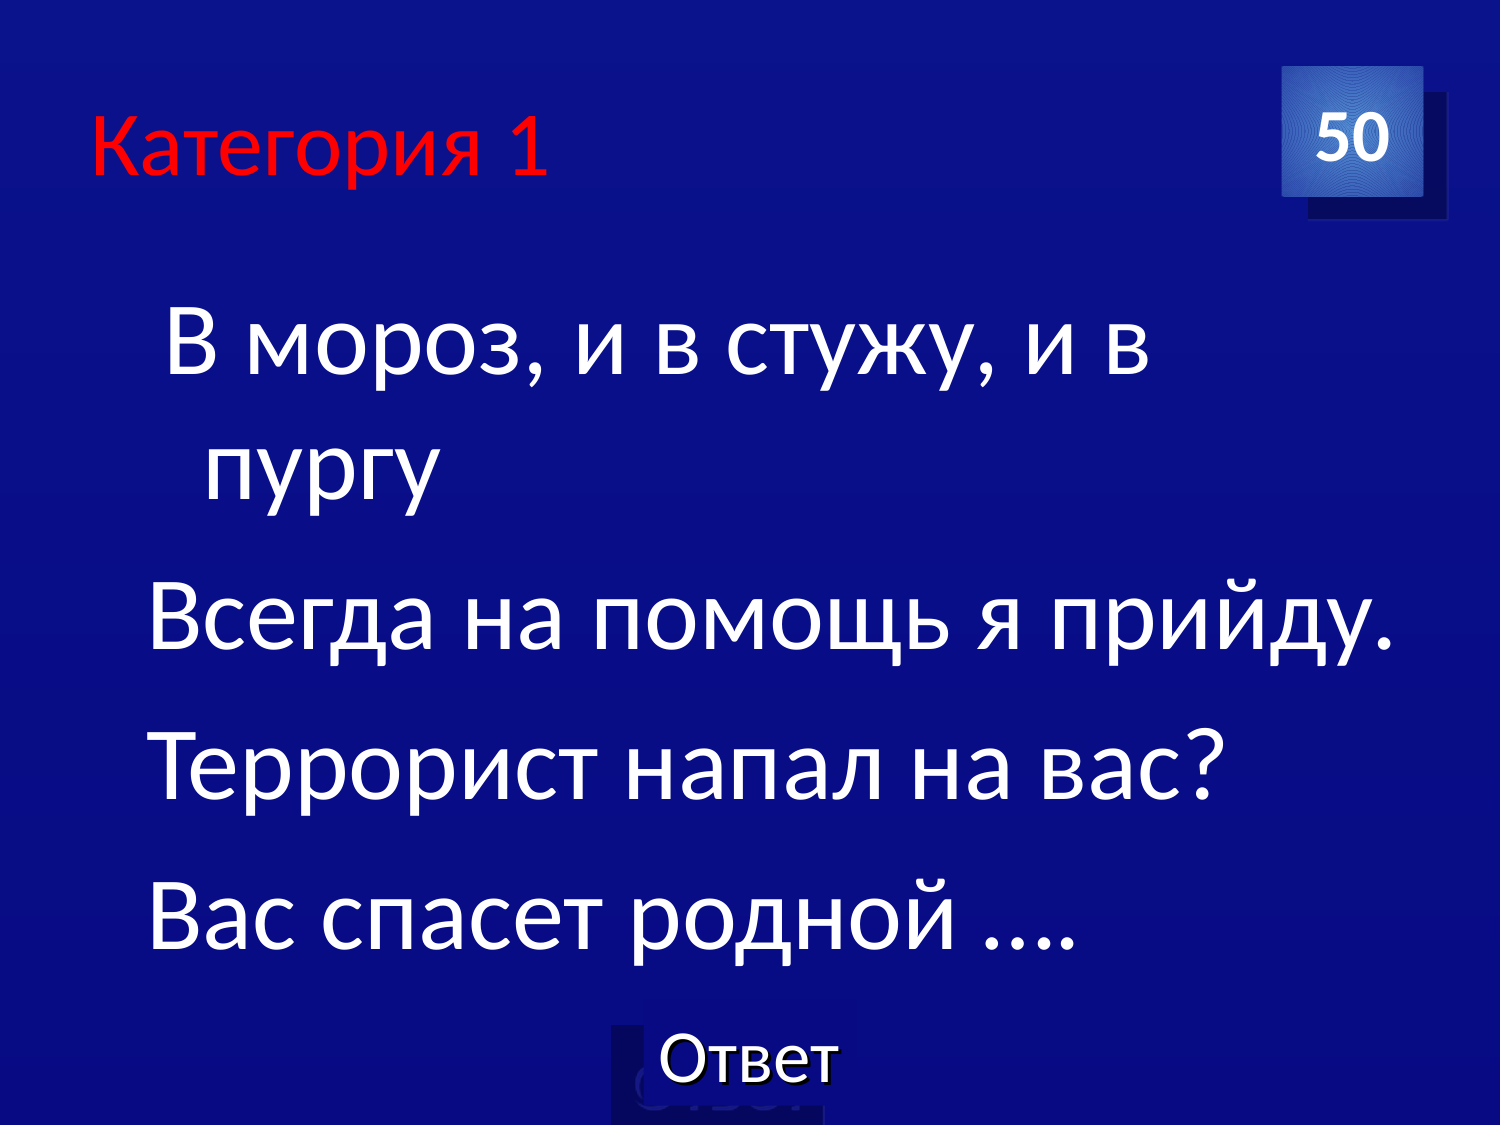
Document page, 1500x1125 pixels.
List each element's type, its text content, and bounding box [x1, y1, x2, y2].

title Категория 1 [75, 45, 1258, 233]
list В мороз, и в стужу, и в пургу Всегда на помощь я прийду. Террорист напал на вас? Вас спасет родной …. [75, 262, 1426, 1000]
text_box 50 [1282, 66, 1423, 196]
